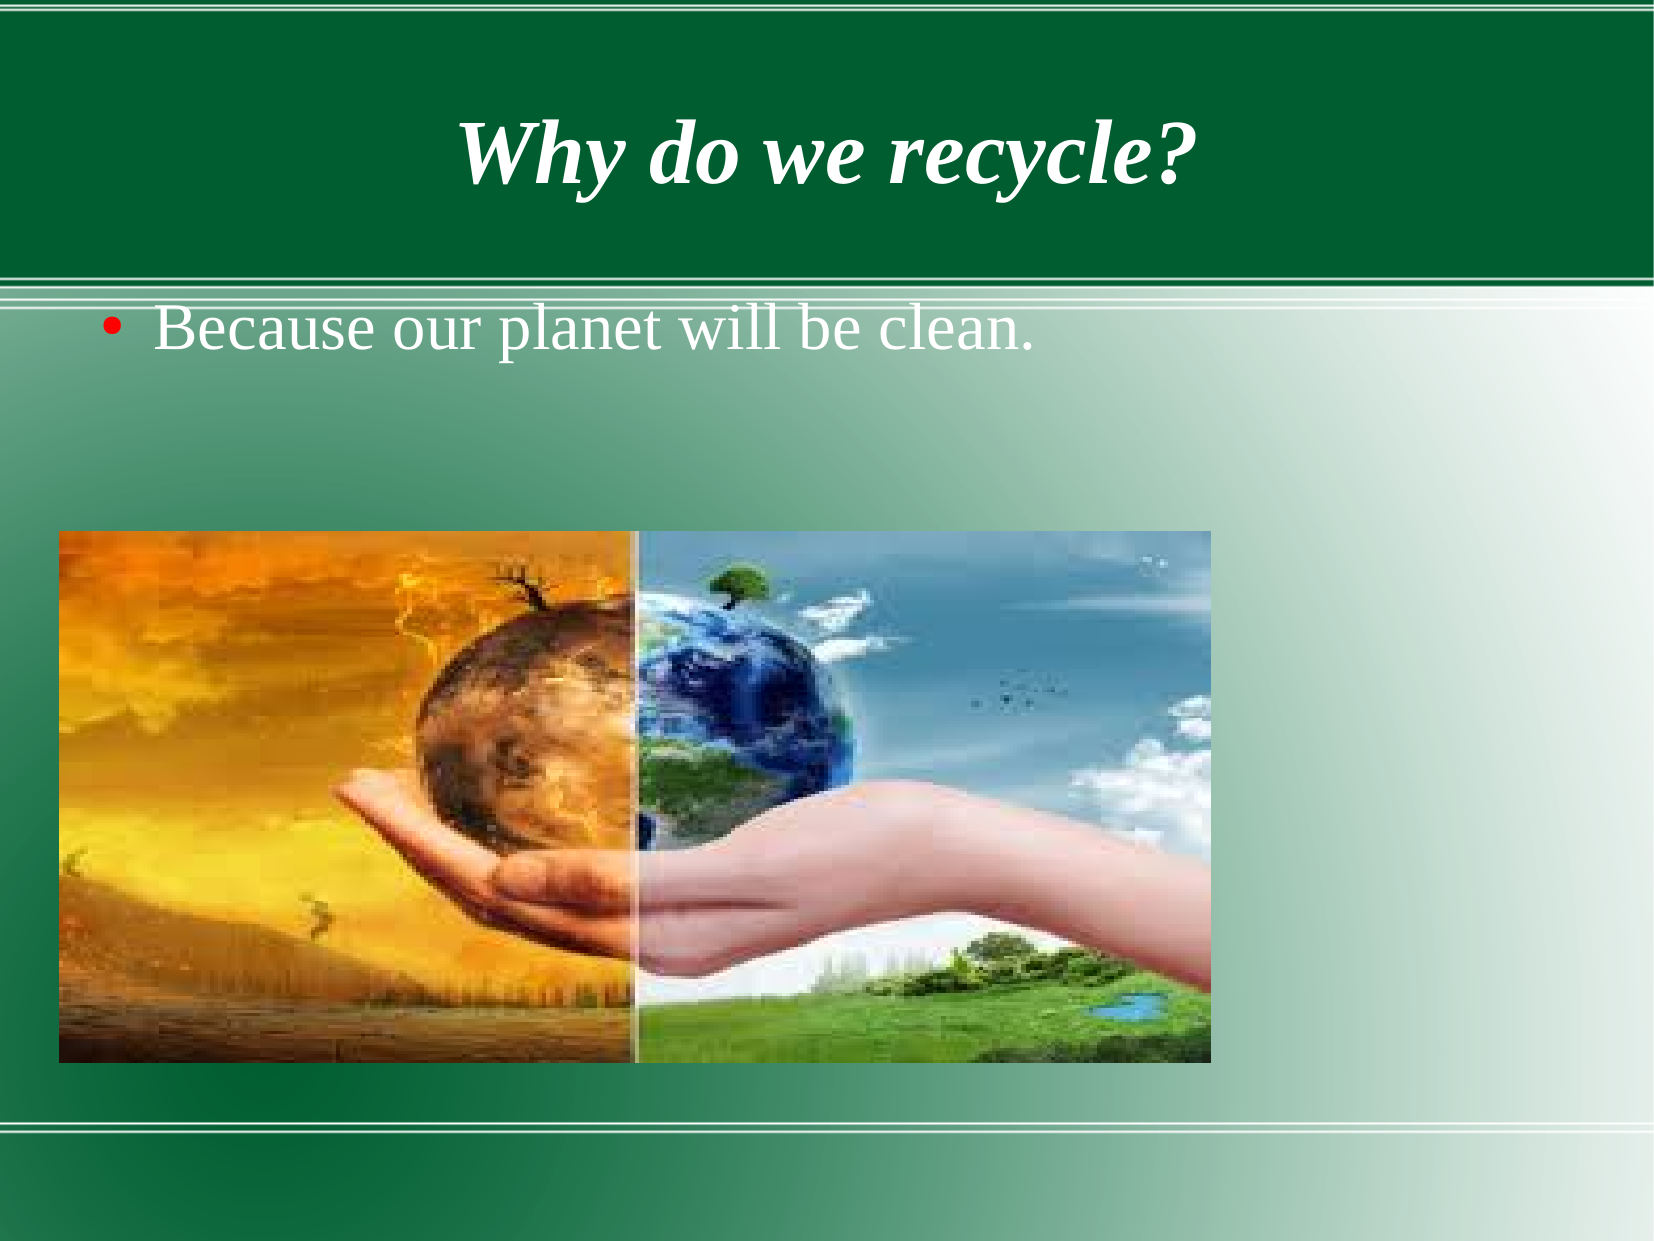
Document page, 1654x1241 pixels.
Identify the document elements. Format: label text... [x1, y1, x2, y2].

list Because our planet will be clean. [82, 290, 1571, 1094]
picture [0, 0, 1654, 1241]
title Why do we recycle? [82, 56, 1571, 250]
